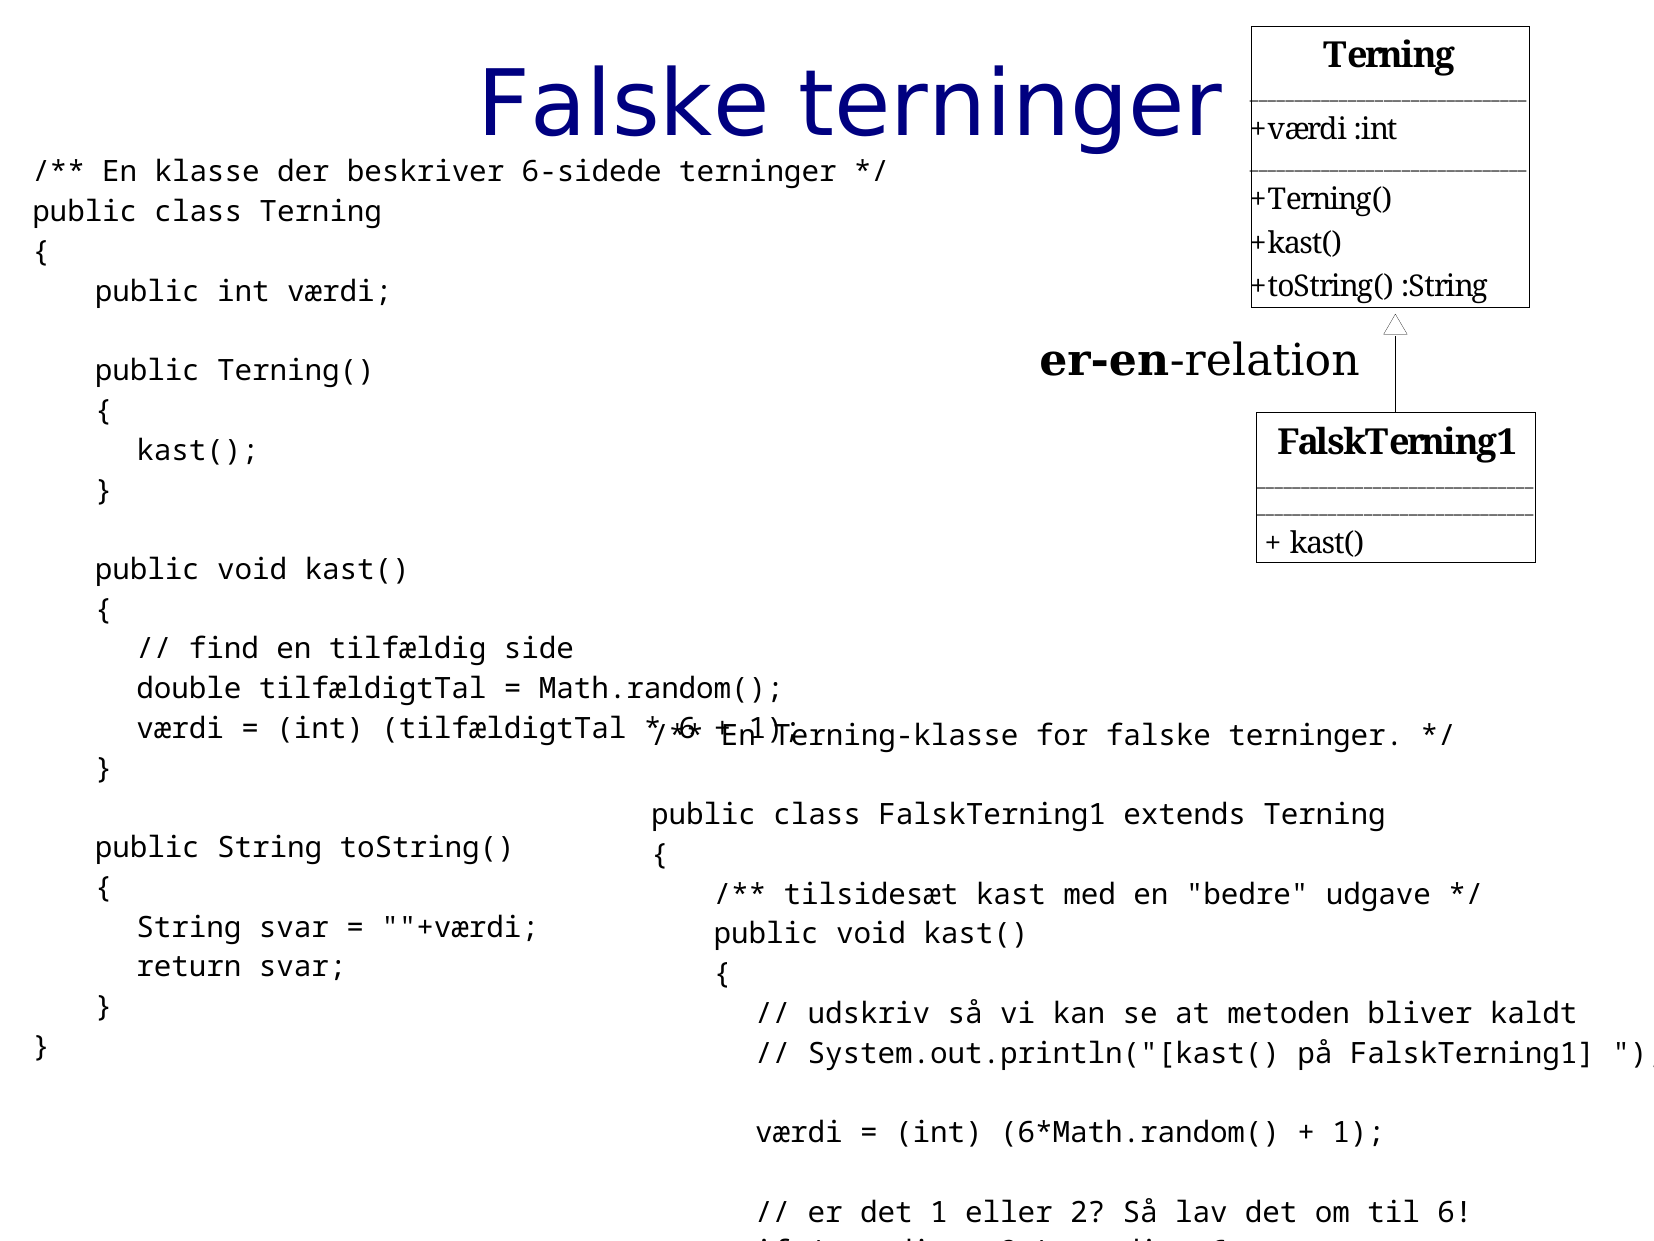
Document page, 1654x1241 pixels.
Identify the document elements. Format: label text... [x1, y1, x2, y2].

text_box /** En Terning-klasse for falske terninger. */ public class FalskTerning1 extends Terning { /** tilsidesæt kast med en "bedre" udgave */ public void kast() { // udskriv så vi kan se at metoden bliver kaldt // System.out.println("[kast() på FalskTerning1] "); værdi = (int) (6*Math.random() + 1); // er det 1 eller 2? Så lav det om til 6! if ( værdi <= 2 ) værdi = 6; } } [645, 708, 1654, 1241]
title Falske terninger [156, 0, 1534, 208]
text_box er-en-relation [1039, 333, 1354, 386]
text_box /** En klasse der beskriver 6-sidede terninger */ public class Terning { public int værdi; public Terning() { kast(); } public void kast() { // find en tilfældig side double tilfældigtTal = Math.random(); værdi = (int) (tilfældigtTal * 6 + 1); } public String toString() { String svar = ""+værdi; return svar; } } [26, 144, 896, 922]
chart [1240, 19, 1654, 579]
